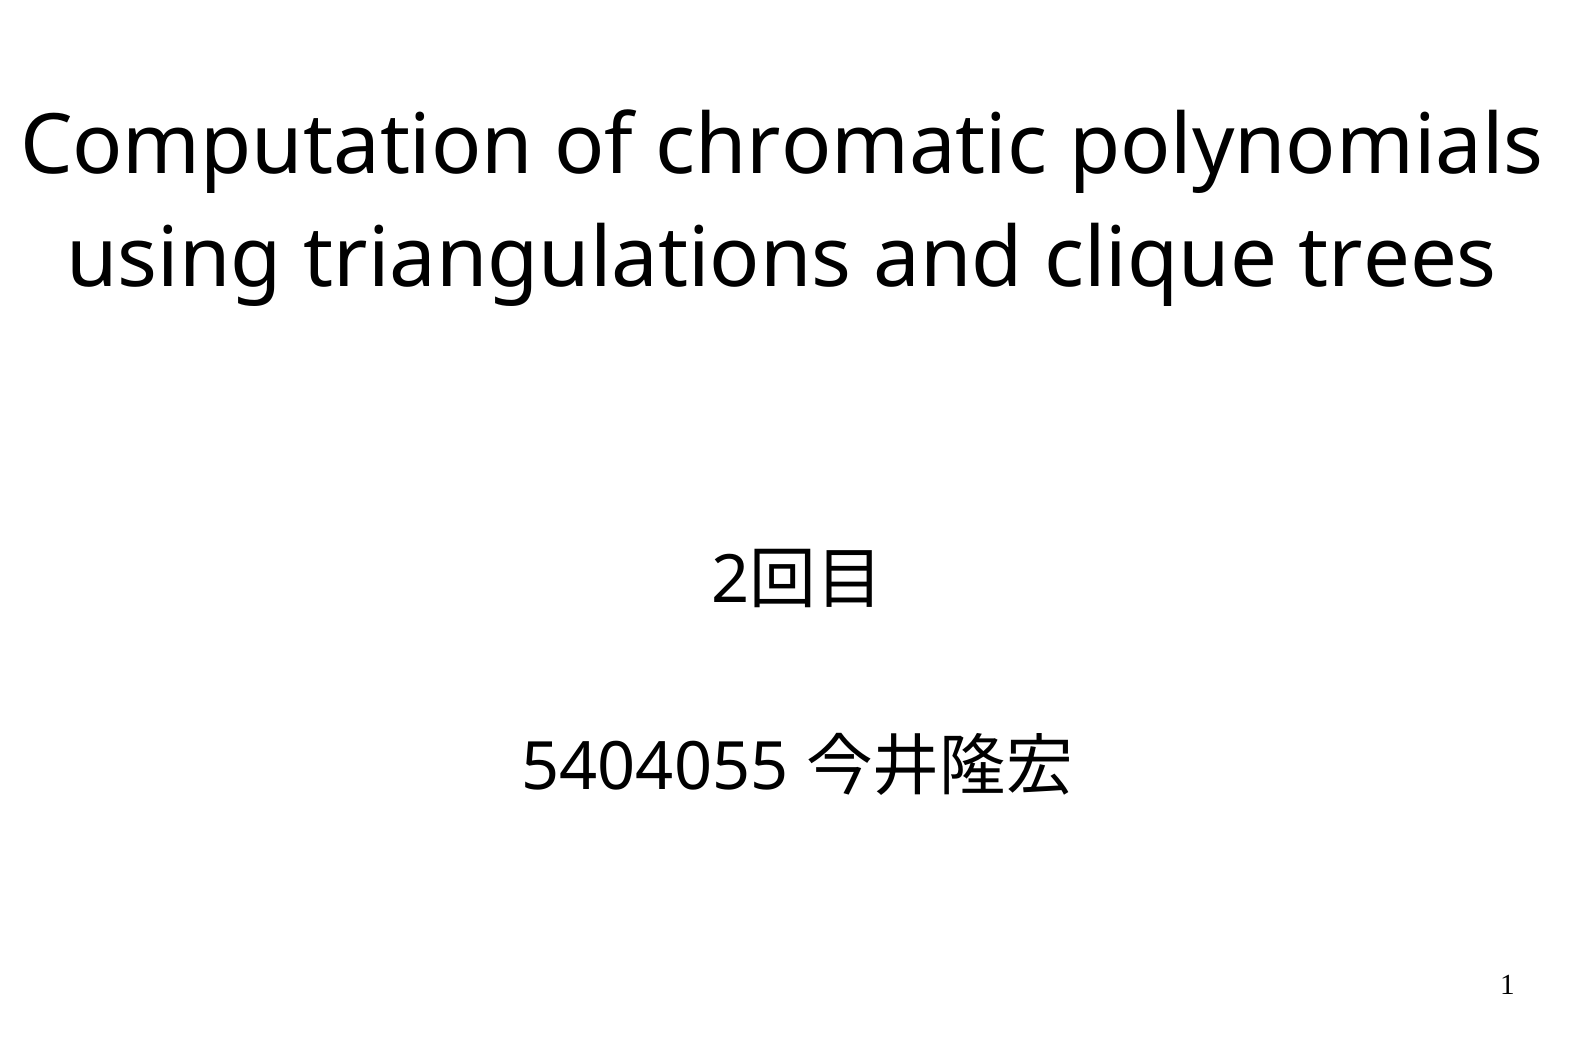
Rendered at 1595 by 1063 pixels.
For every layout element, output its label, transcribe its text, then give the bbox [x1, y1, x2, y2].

title Computation of chromatic polynomials using triangulations and clique trees [0, 100, 1565, 296]
text_box 2回目 5404055 今井隆宏 [79, 383, 1515, 951]
